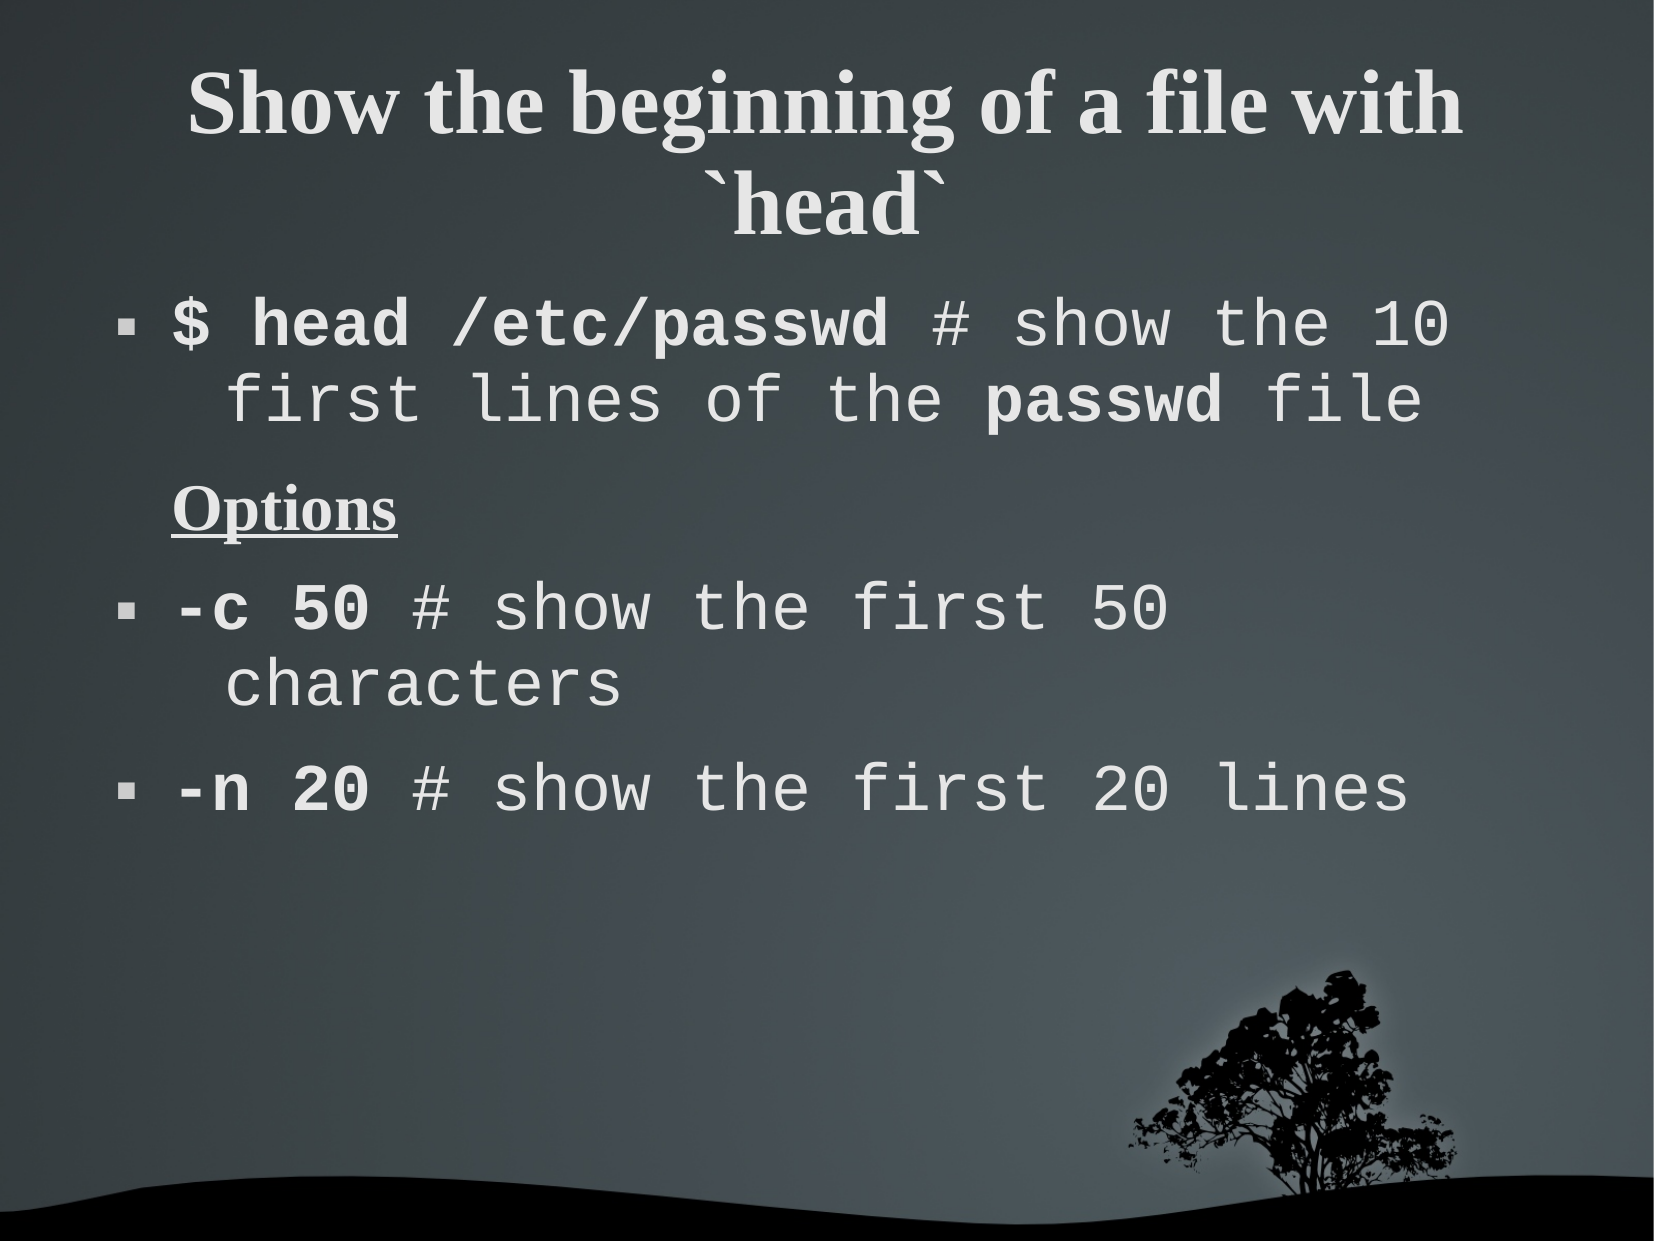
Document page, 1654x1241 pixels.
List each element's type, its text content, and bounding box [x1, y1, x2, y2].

list $ head /etc/passwd # show the 10 first lines of the passwd file Options -c 50 # show the first 50 characters -n 20 # show the first 20 lines [82, 290, 1571, 1109]
picture [0, 0, 1654, 1241]
title Show the beginning of a file with `head` [82, 33, 1571, 273]
